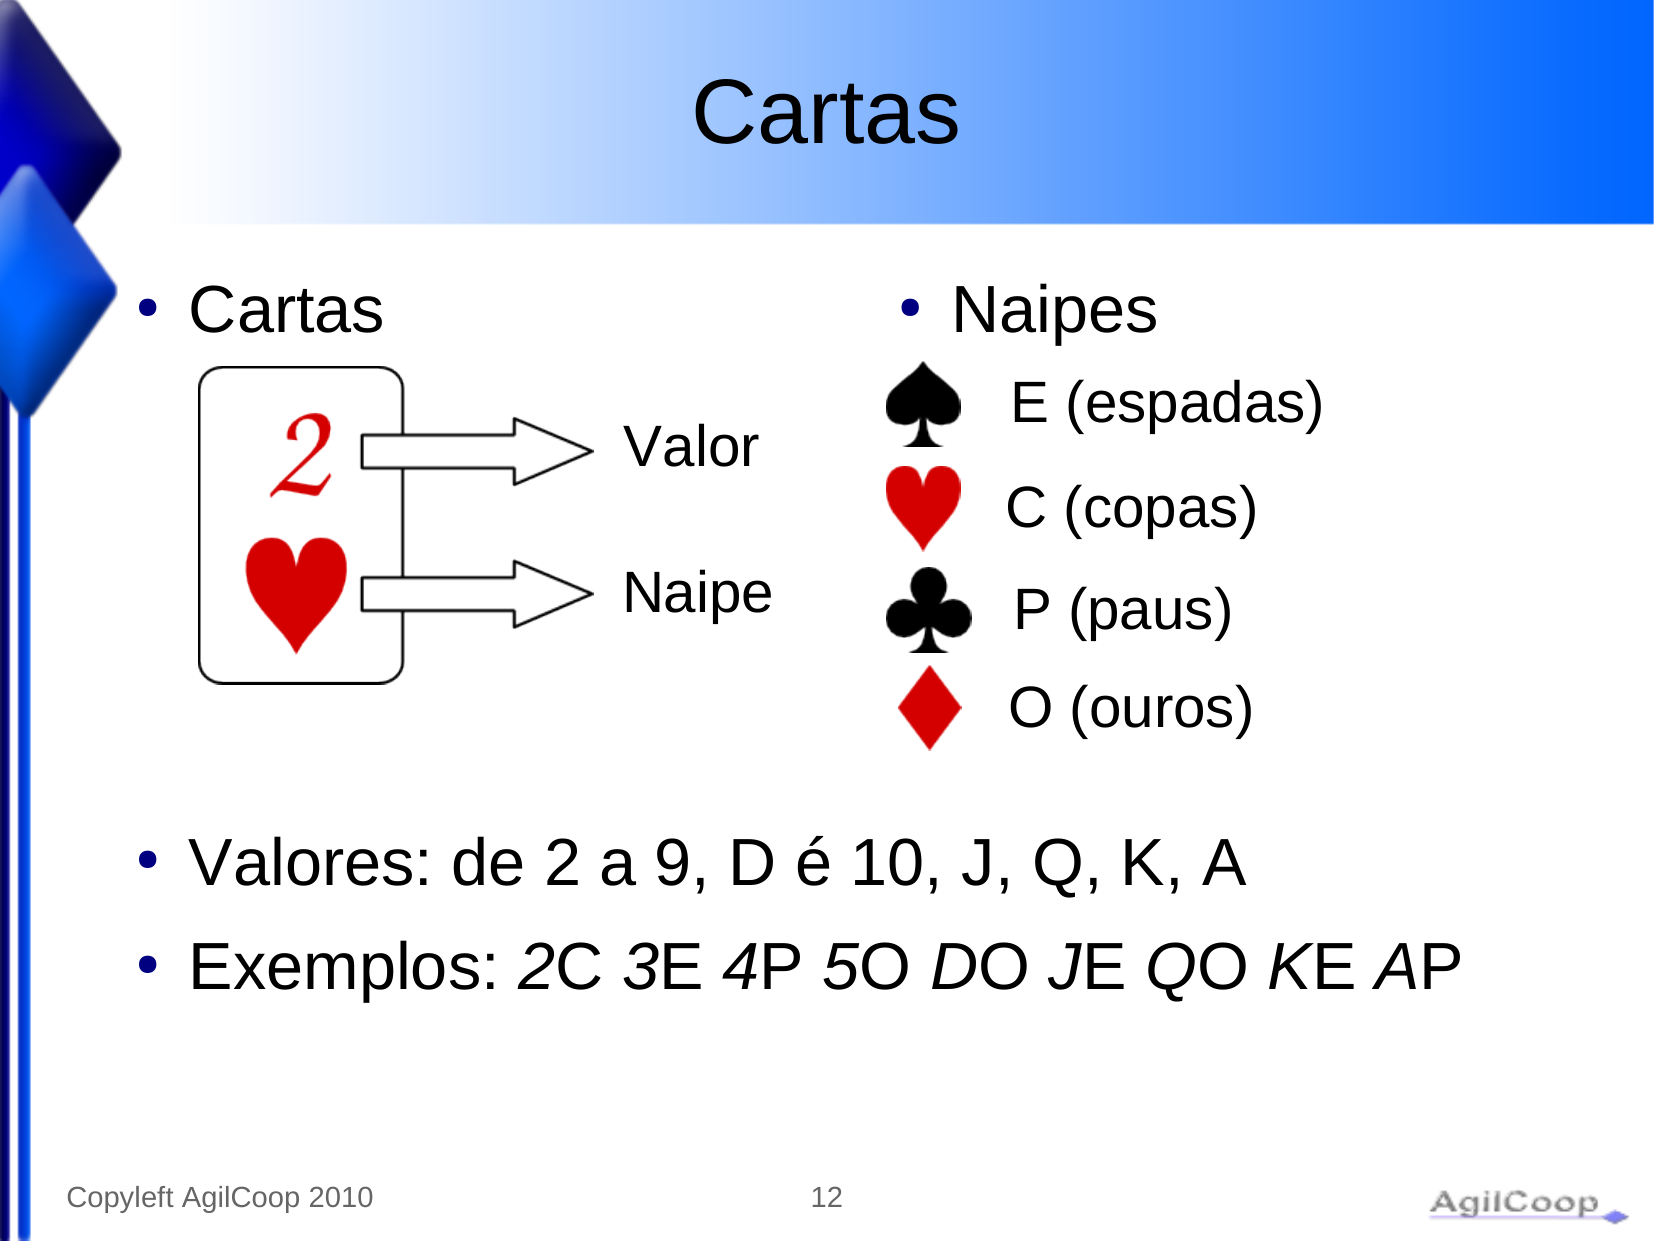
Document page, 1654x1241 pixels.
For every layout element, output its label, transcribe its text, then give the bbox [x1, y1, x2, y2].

title Cartas [82, 8, 1571, 216]
text_box Naipe [607, 552, 790, 635]
text_box Valor [609, 406, 771, 489]
list Naipes [880, 271, 1607, 1123]
picture [0, 0, 1654, 1241]
list Cartas Valores: de 2 a 9, D é 10, J, Q, K, A Exemplos: 2C 3E 4P 5O DO JE QO KE AP [118, 271, 880, 1123]
